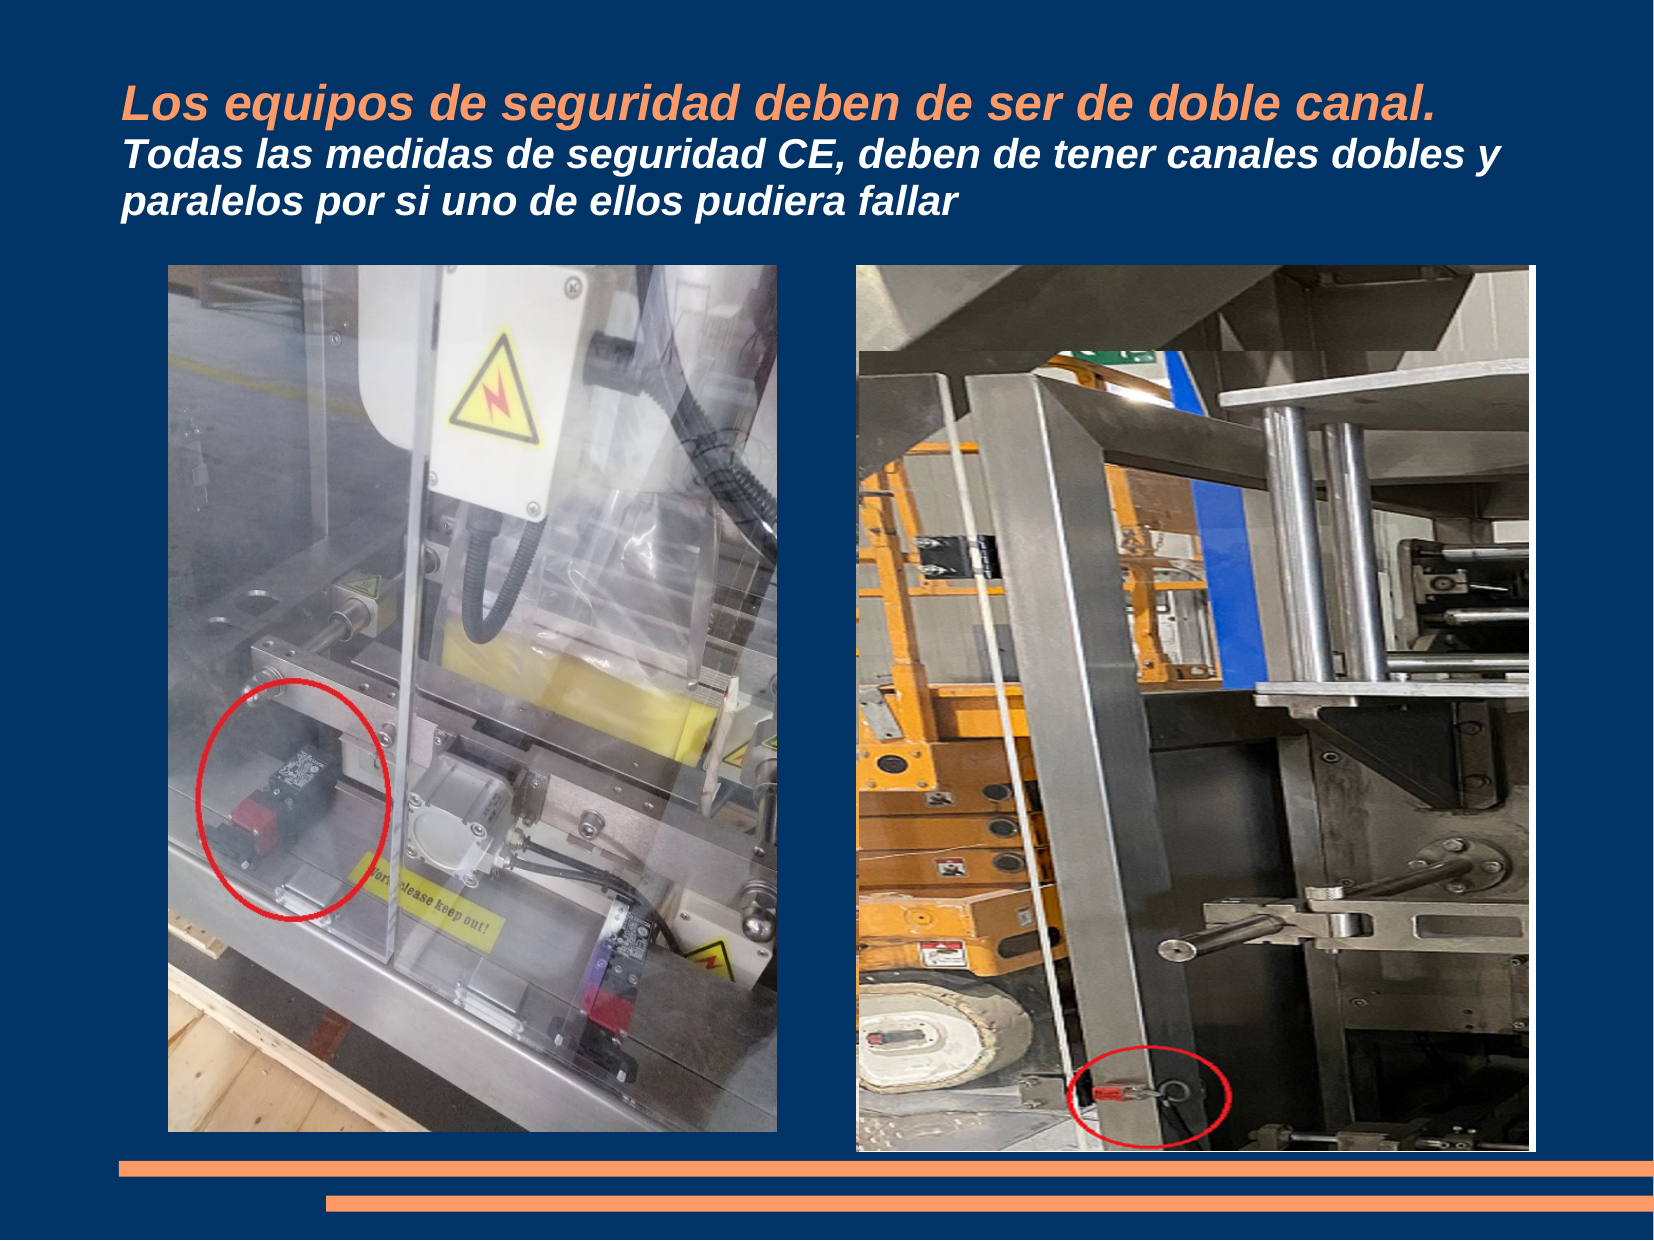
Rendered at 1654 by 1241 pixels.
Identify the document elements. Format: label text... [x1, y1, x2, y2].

title Los equipos de seguridad deben de ser de doble canal. Todas las medidas de seguridad CE, deben de tener canales dobles y paralelos por si uno de ellos pudiera fallar [121, 46, 1534, 254]
picture [856, 265, 1536, 1152]
picture [168, 265, 777, 1132]
